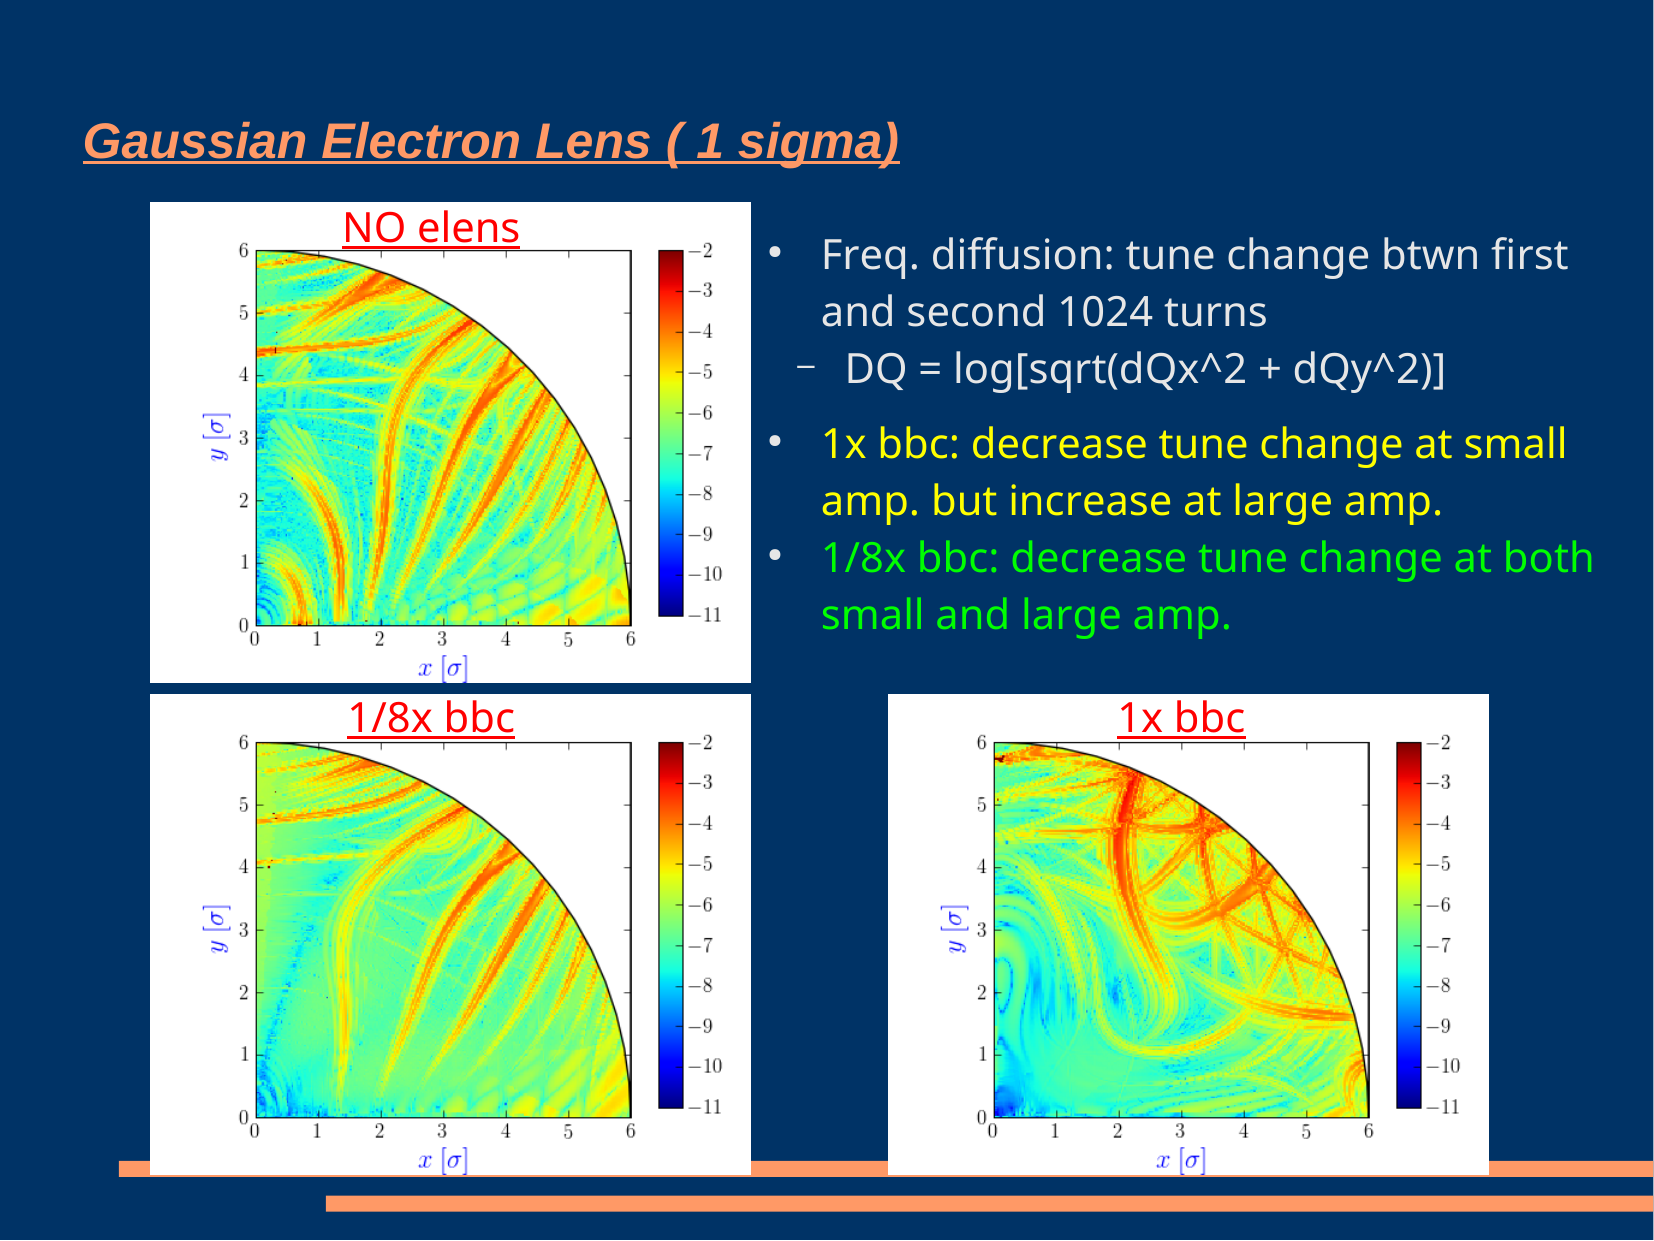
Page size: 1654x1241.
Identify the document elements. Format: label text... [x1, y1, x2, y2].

list 1x bbc [1012, 687, 1351, 770]
list NO elens [262, 197, 601, 279]
title Gaussian Electron Lens ( 1 sigma) [82, 56, 1571, 226]
picture [888, 694, 1489, 1175]
picture [150, 202, 751, 683]
list Freq. diffusion: tune change btwn first and second 1024 turns DQ = log[sqrt(dQx^2 + dQy^2)] [750, 225, 1613, 400]
picture [150, 694, 751, 1175]
list 1x bbc: decrease tune change at small amp. but increase at large amp. 1/8x bbc: decrease tune change at both small and large amp. [750, 414, 1613, 648]
list 1/8x bbc [262, 687, 601, 770]
